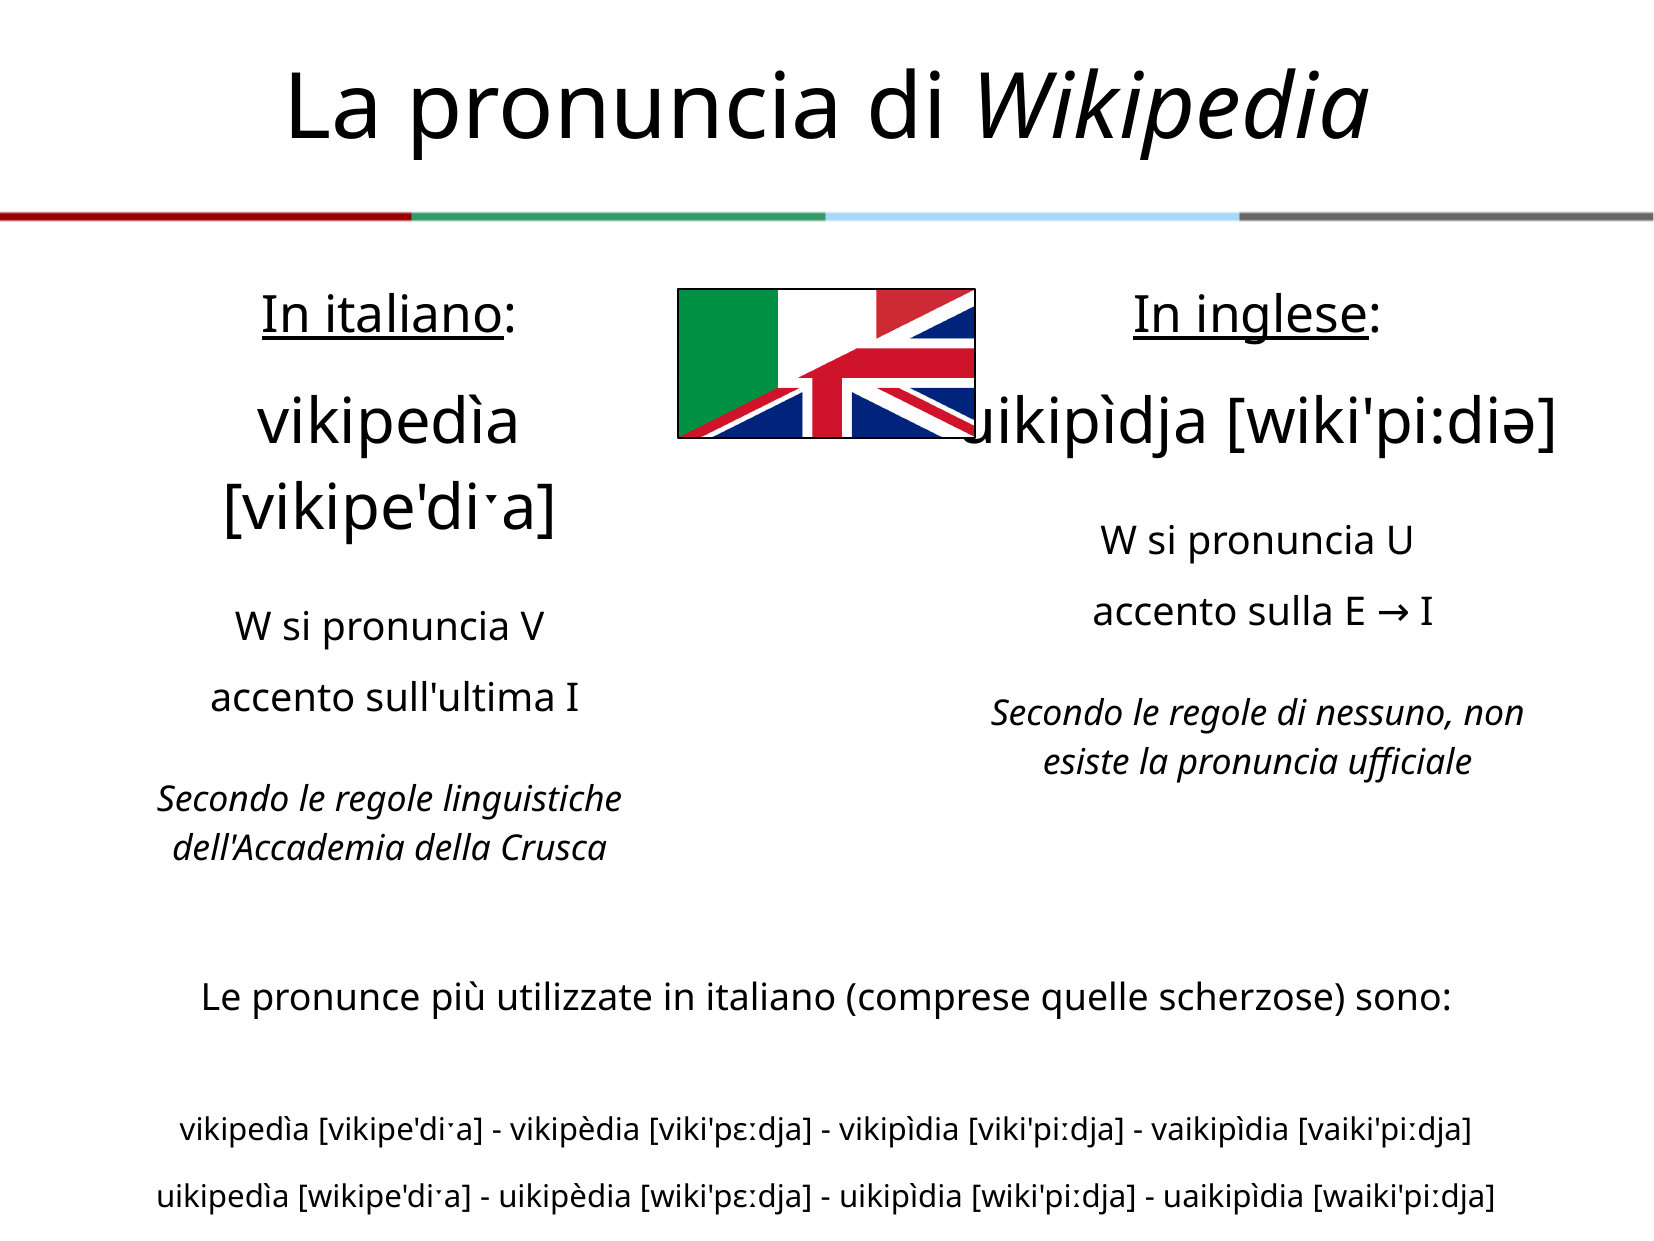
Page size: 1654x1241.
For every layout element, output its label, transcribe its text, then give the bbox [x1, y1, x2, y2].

list In inglese: uikipìdja [wiki'pi:diə] W si pronuncia U accento sulla E → I Secondo le regole di nessuno, non esiste la pronuncia ufficiale [956, 277, 1560, 875]
picture [679, 289, 975, 438]
picture [0, 200, 1654, 235]
title La pronuncia di Wikipedia [82, 0, 1571, 200]
list In italiano: vikipedìa [vikipe'diˑa] W si pronuncia V accento sull'ultima I Secondo le regole linguistiche dell'Accademia della Crusca [88, 277, 691, 875]
text_box Le pronunce più utilizzate in italiano (comprese quelle scherzose) sono: vikipedìa [vikipe'diˑa] - vikipèdia [viki'pɛːdja] - vikipìdia [viki'piːdja] - vaikipìdia [vaiki'piːdja] uikipedìa [wikipe'diˑa] - uikipèdia [wiki'pɛːdja] - uikipìdia [wiki'piːdja] - uaikipìdia [waiki'piːdja] [0, 962, 1654, 1202]
